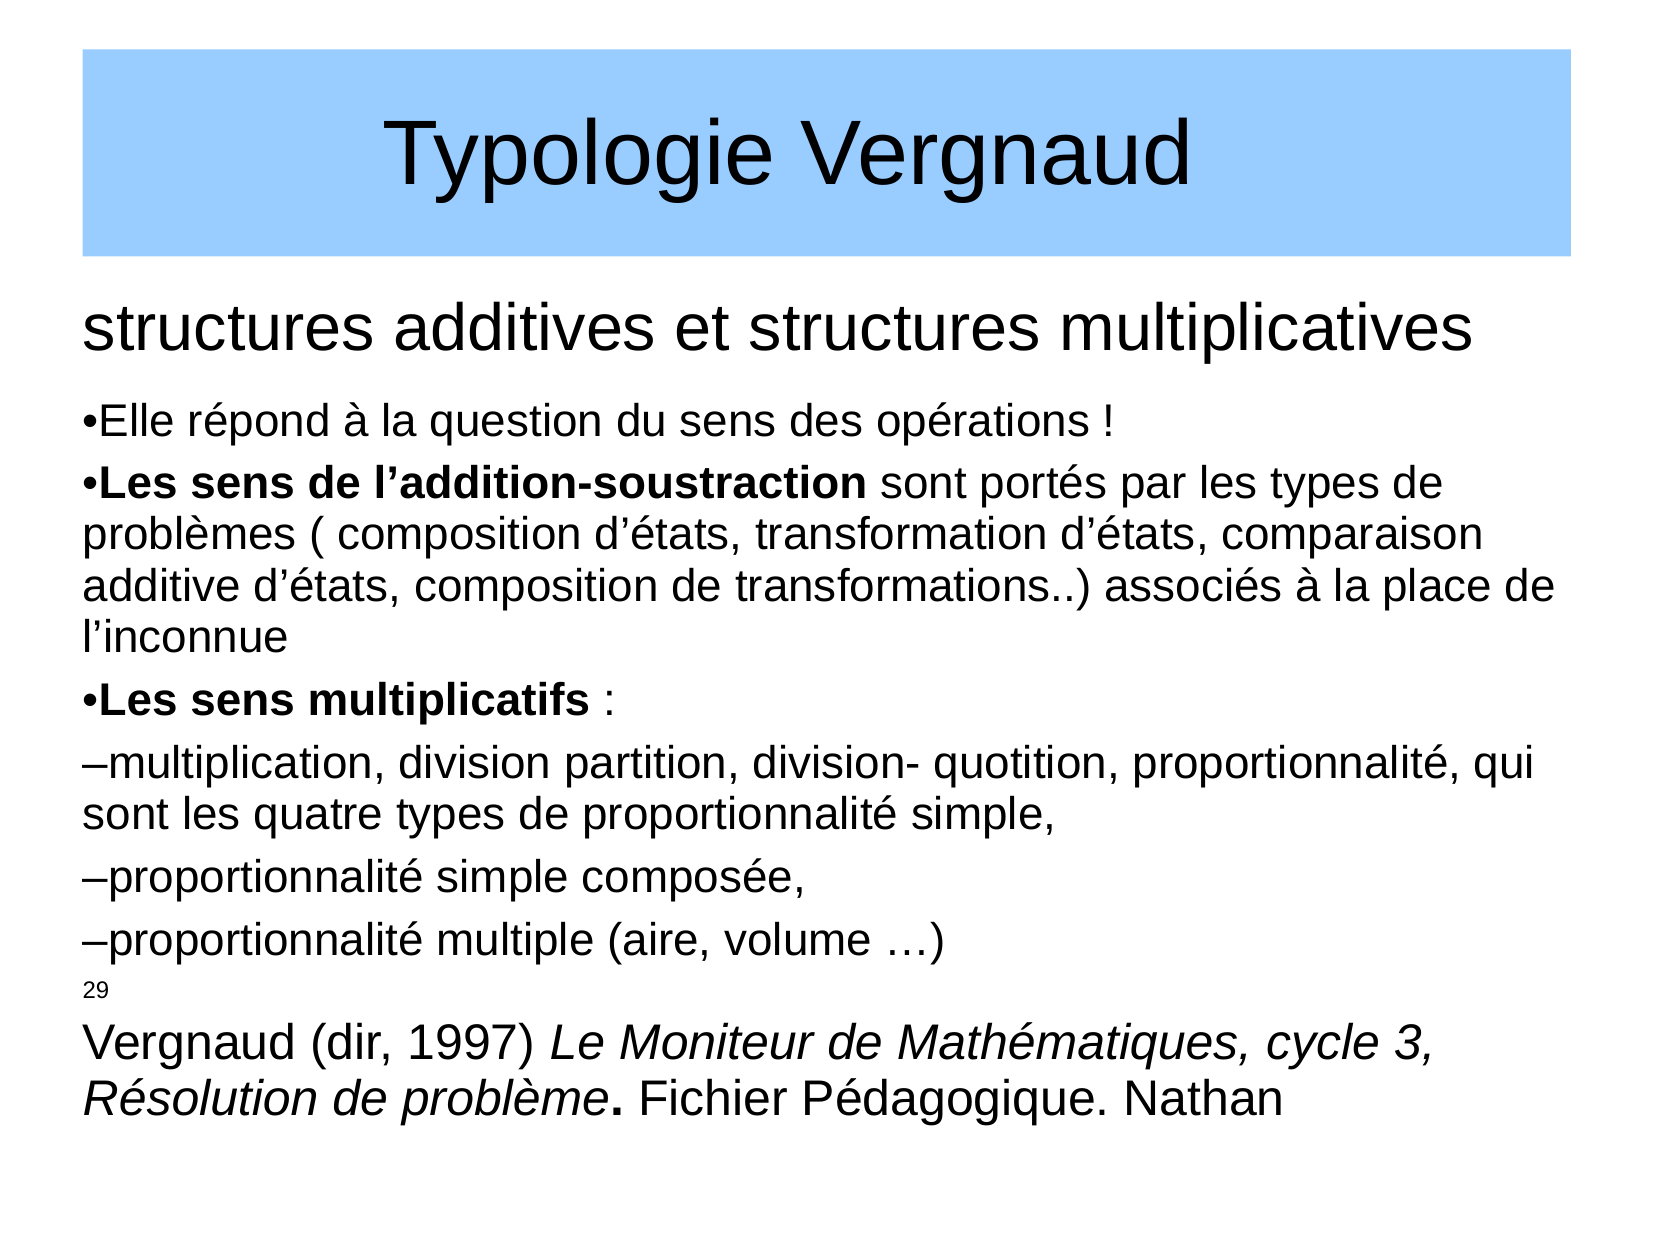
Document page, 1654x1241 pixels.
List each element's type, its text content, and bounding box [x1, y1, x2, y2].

title Typologie Vergnaud [82, 49, 1571, 257]
list structures additives et structures multiplicatives •Elle répond à la question du sens des opérations ! •Les sens de l’addition-soustraction sont portés par les types de problèmes ( composition d’états, transformation d’états, comparaison additive d’états, composition de transformations..) associés à la place de l’inconnue •Les sens multiplicatifs : –multiplication, division partition, division- quotition, proportionnalité, qui sont les quatre types de proportionnalité simple, –proportionnalité simple composée, –proportionnalité multiple (aire, volume …) 29 Vergnaud (dir, 1997) Le Moniteur de Mathématiques, cycle 3, Résolution de problème. Fichier Pédagogique. Nathan [82, 290, 1571, 1129]
